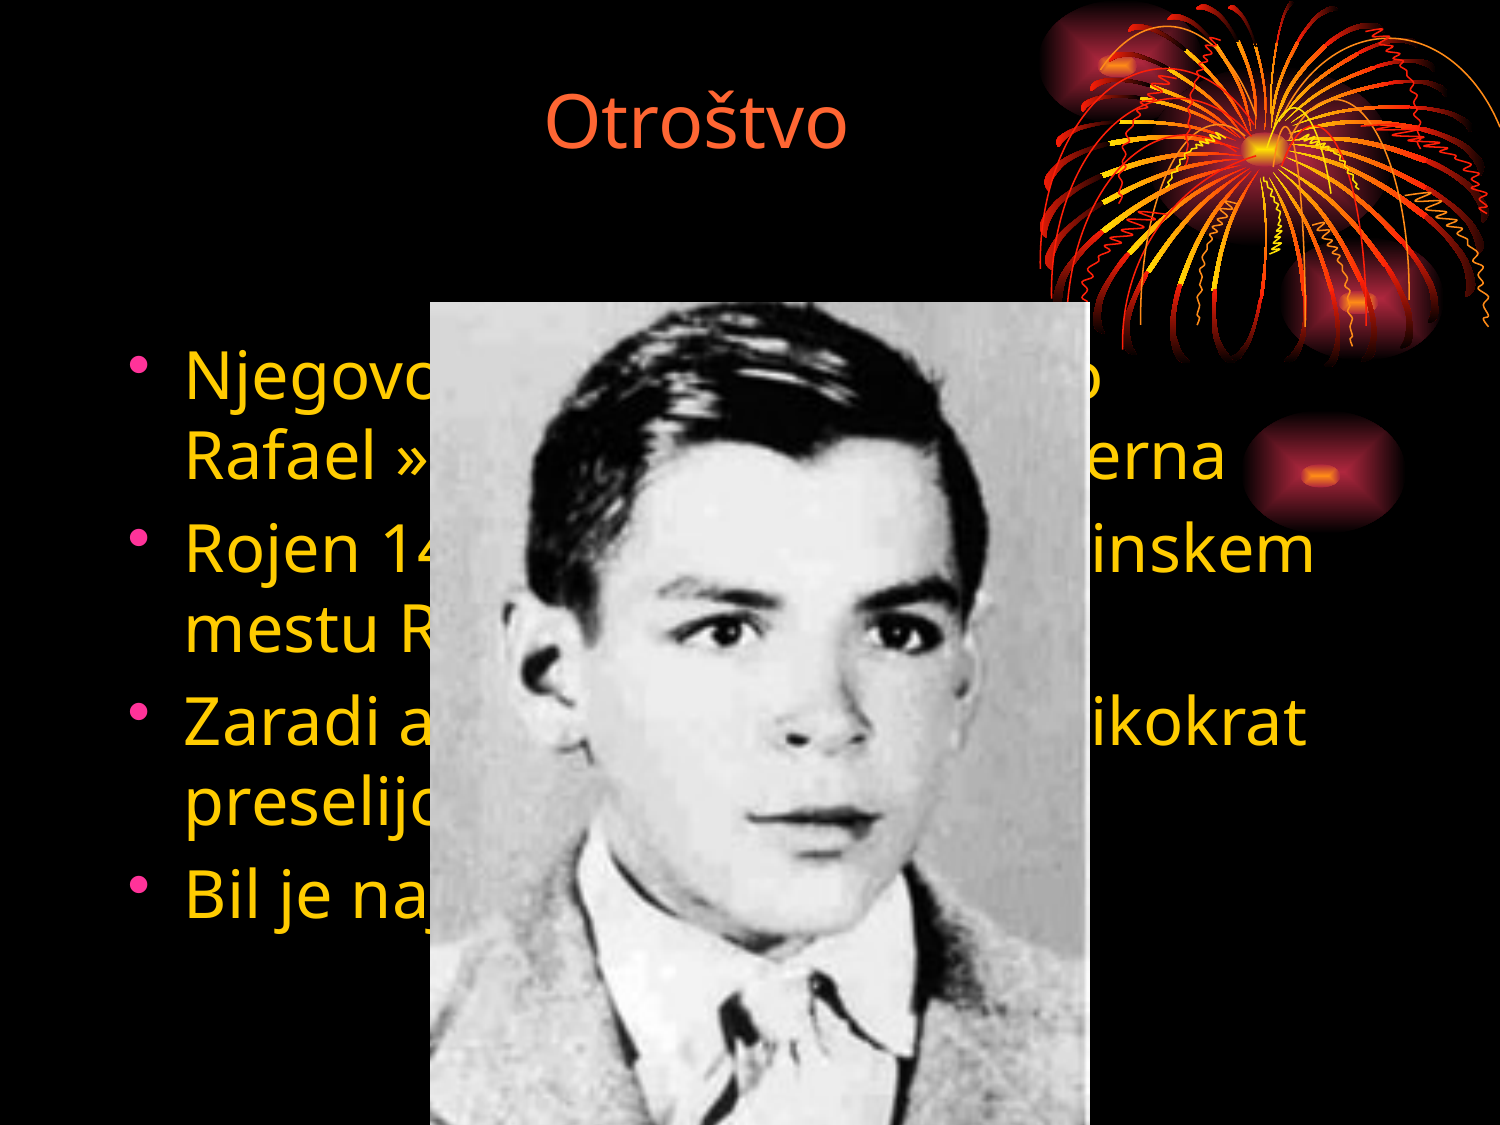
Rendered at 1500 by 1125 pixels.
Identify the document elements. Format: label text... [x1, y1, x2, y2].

picture [430, 302, 1090, 1125]
list Njegovo pravo ime je Ernesto Rafael »Che« Guevara de la Serna Rojen 14 junija 1928 v argentinskem mestu Rosario Zaradi astme se z družino velikokrat preselijo. Bil je najboljši učenec na šoli [112, 324, 430, 1000]
text_box Otroštvo [383, 66, 1010, 256]
list Njegovo pravo ime je Ernesto Rafael »Che« Guevara de la Serna Rojen 14 junija 1928 v argentinskem mestu Rosario Zaradi astme se z družino velikokrat preselijo. Bil je najboljši učenec na šoli [1090, 324, 1388, 1000]
